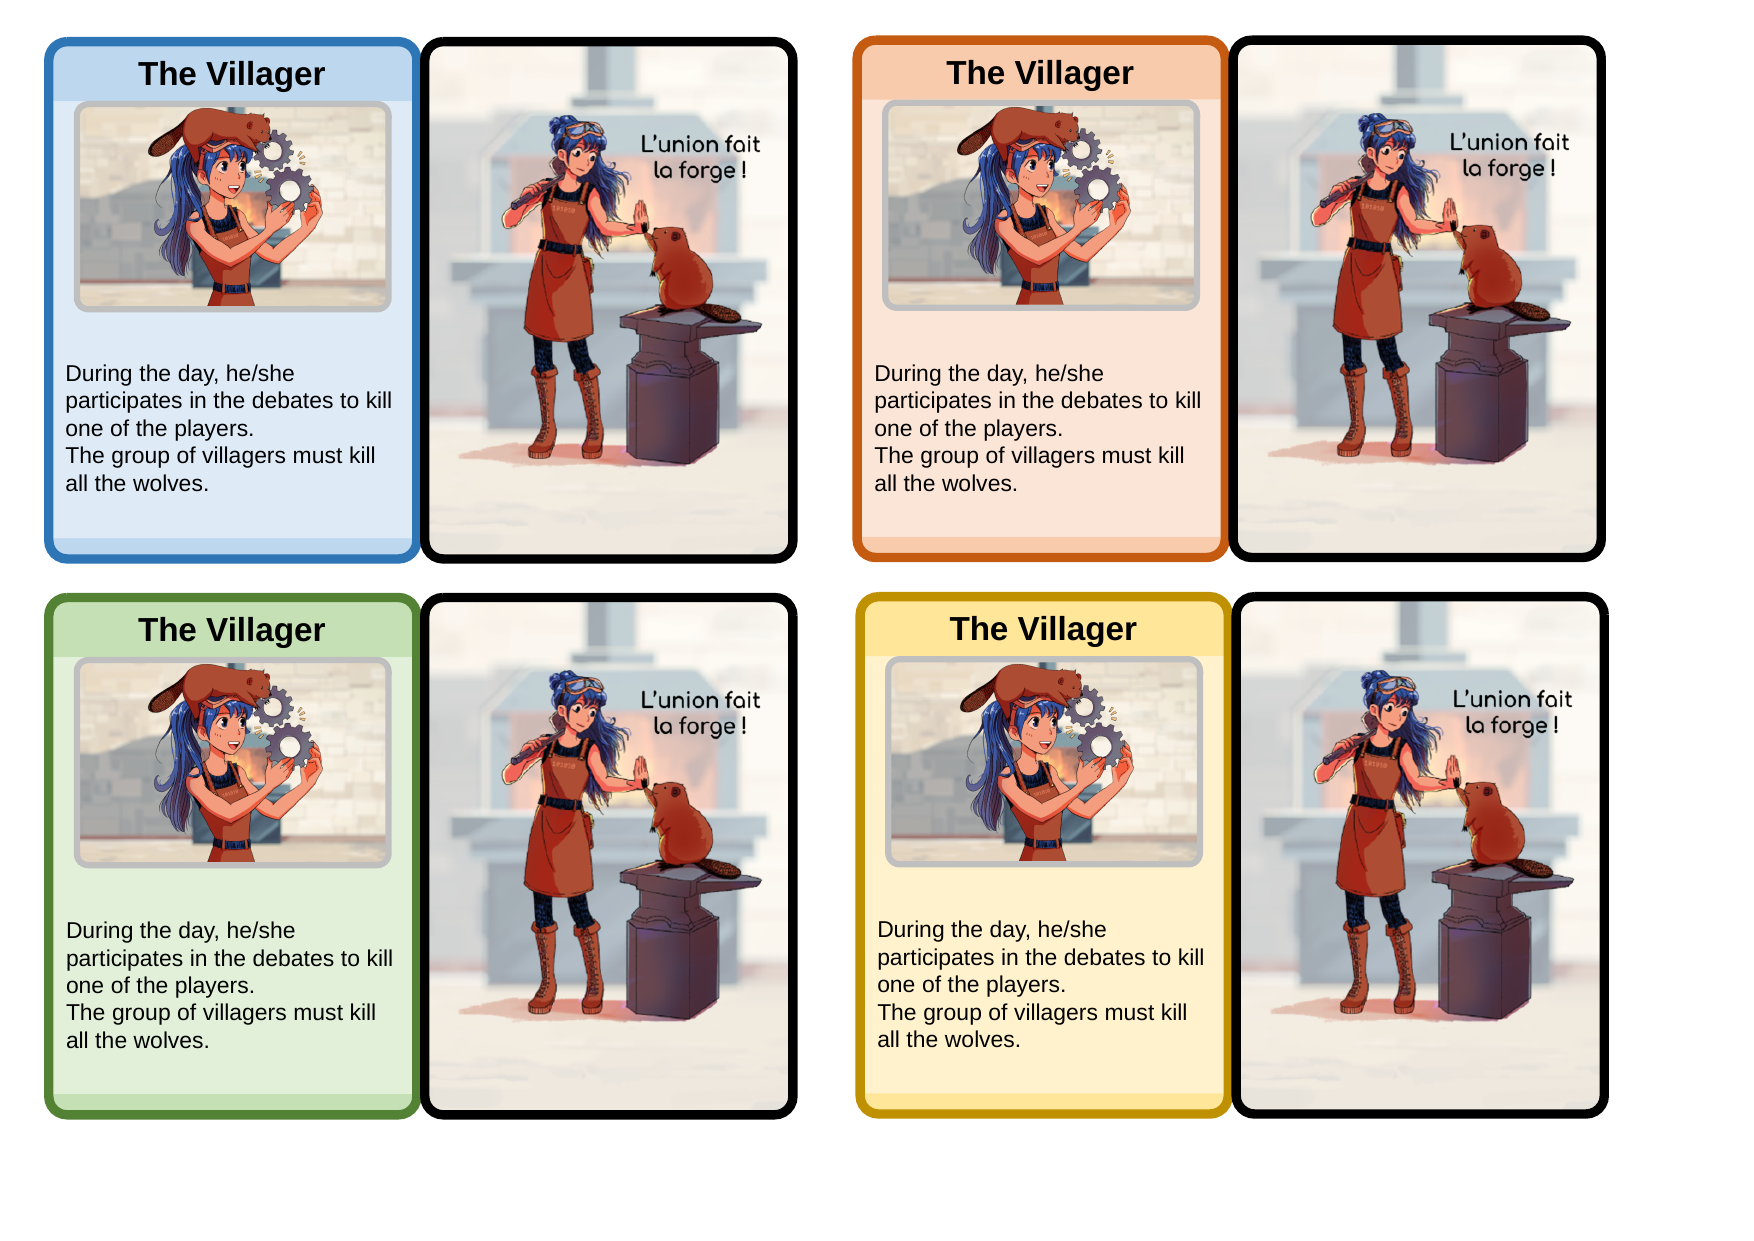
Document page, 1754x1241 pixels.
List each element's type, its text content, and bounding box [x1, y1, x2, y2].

picture [892, 663, 1196, 861]
text_box [862, 531, 1220, 552]
picture [889, 106, 1193, 304]
text_box During the day, he/she participates in the debates to kill one of the players. The group of villagers must kill all the wolves. [859, 350, 1222, 531]
picture [1238, 45, 1596, 552]
text_box The Villager [54, 47, 412, 101]
picture [81, 108, 385, 306]
picture [1241, 602, 1599, 1109]
picture [81, 664, 385, 862]
picture [430, 603, 788, 1110]
text_box [865, 656, 1223, 907]
text_box [865, 1088, 1223, 1109]
text_box [54, 531, 412, 554]
text_box During the day, he/she participates in the debates to kill one of the players. The group of villagers must kill all the wolves. [50, 908, 414, 1089]
text_box [54, 1089, 412, 1110]
text_box During the day, he/she participates in the debates to kill one of the players. The group of villagers must kill all the wolves. [862, 907, 1225, 1088]
text_box [54, 657, 412, 908]
text_box During the day, he/she participates in the debates to kill one of the players. The group of villagers must kill all the wolves. [50, 350, 413, 531]
text_box The Villager [862, 45, 1220, 100]
text_box [862, 100, 1220, 350]
text_box [54, 101, 412, 350]
picture [430, 47, 788, 554]
text_box The Villager [54, 603, 412, 657]
text_box The Villager [865, 602, 1223, 657]
